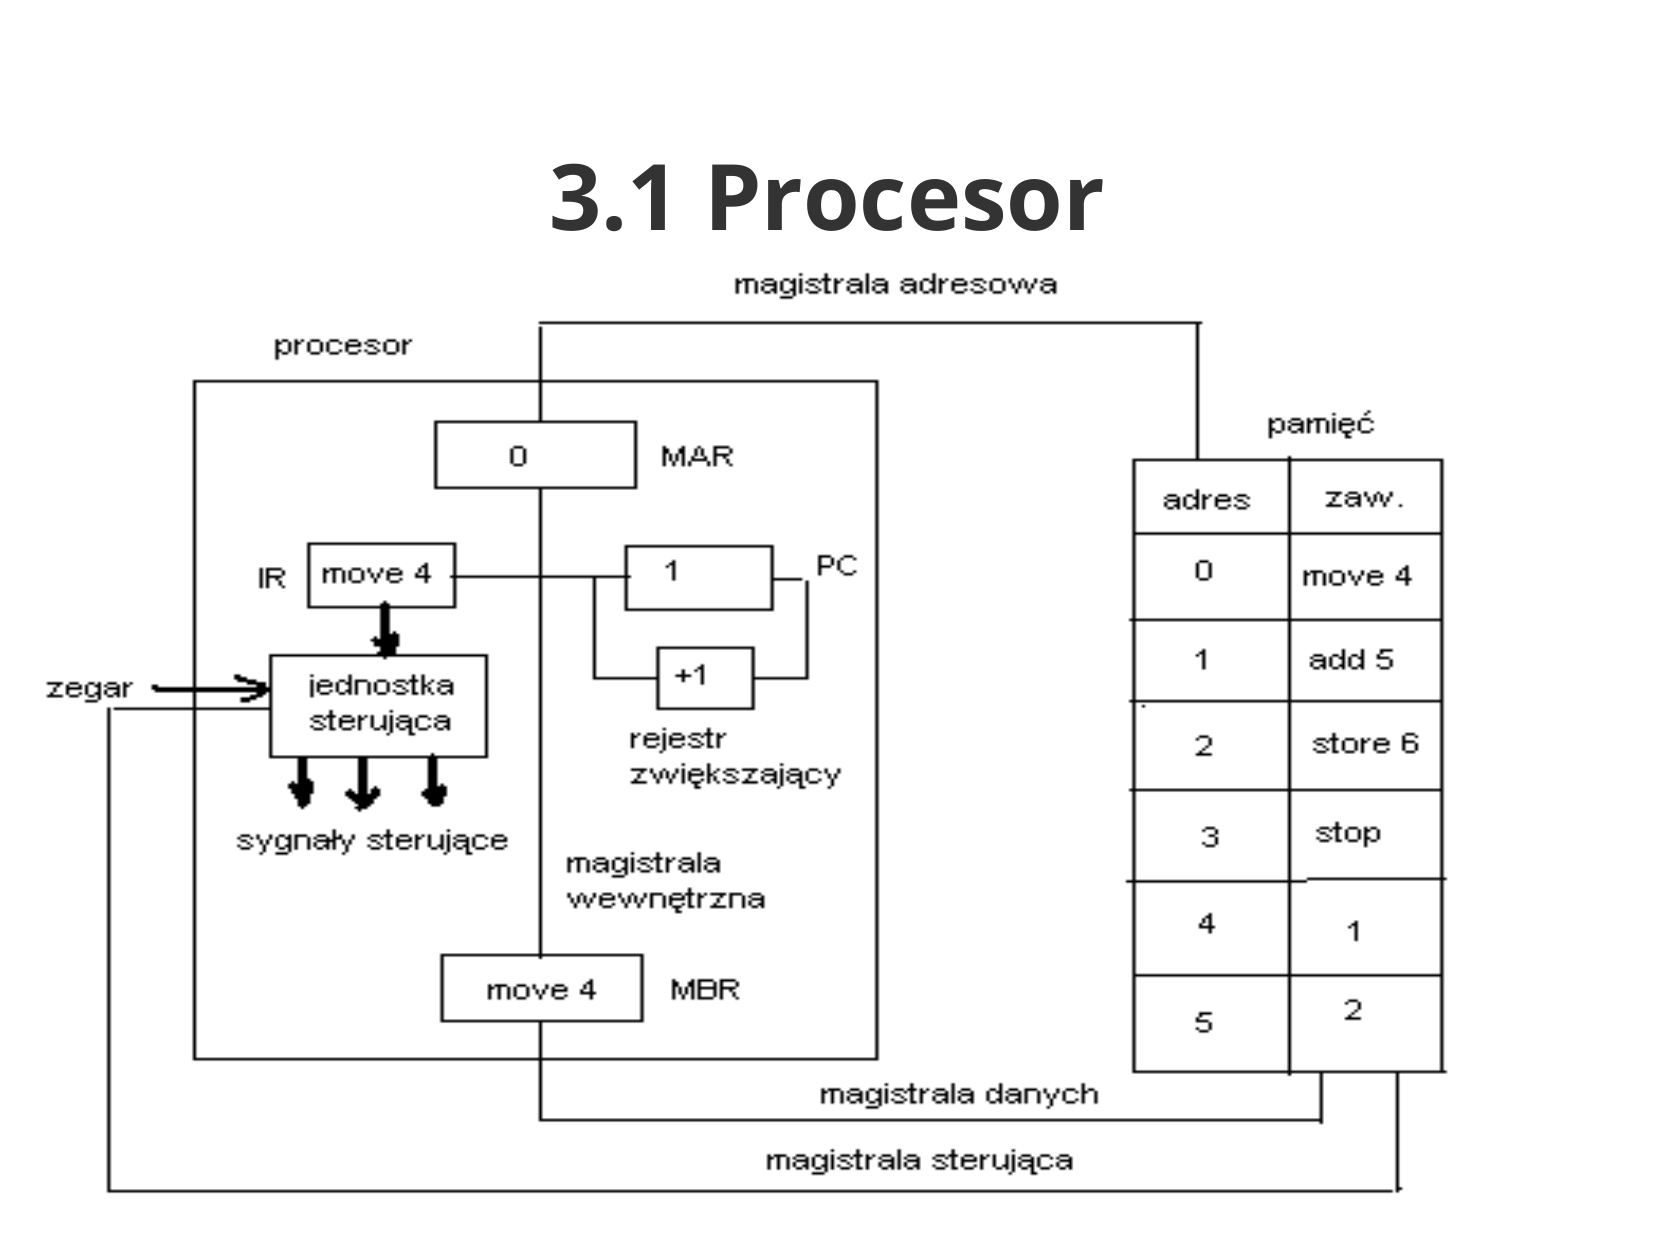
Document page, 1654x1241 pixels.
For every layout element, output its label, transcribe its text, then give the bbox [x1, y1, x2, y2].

title 3.1 Procesor [121, 91, 1534, 236]
picture [29, 236, 1654, 1211]
